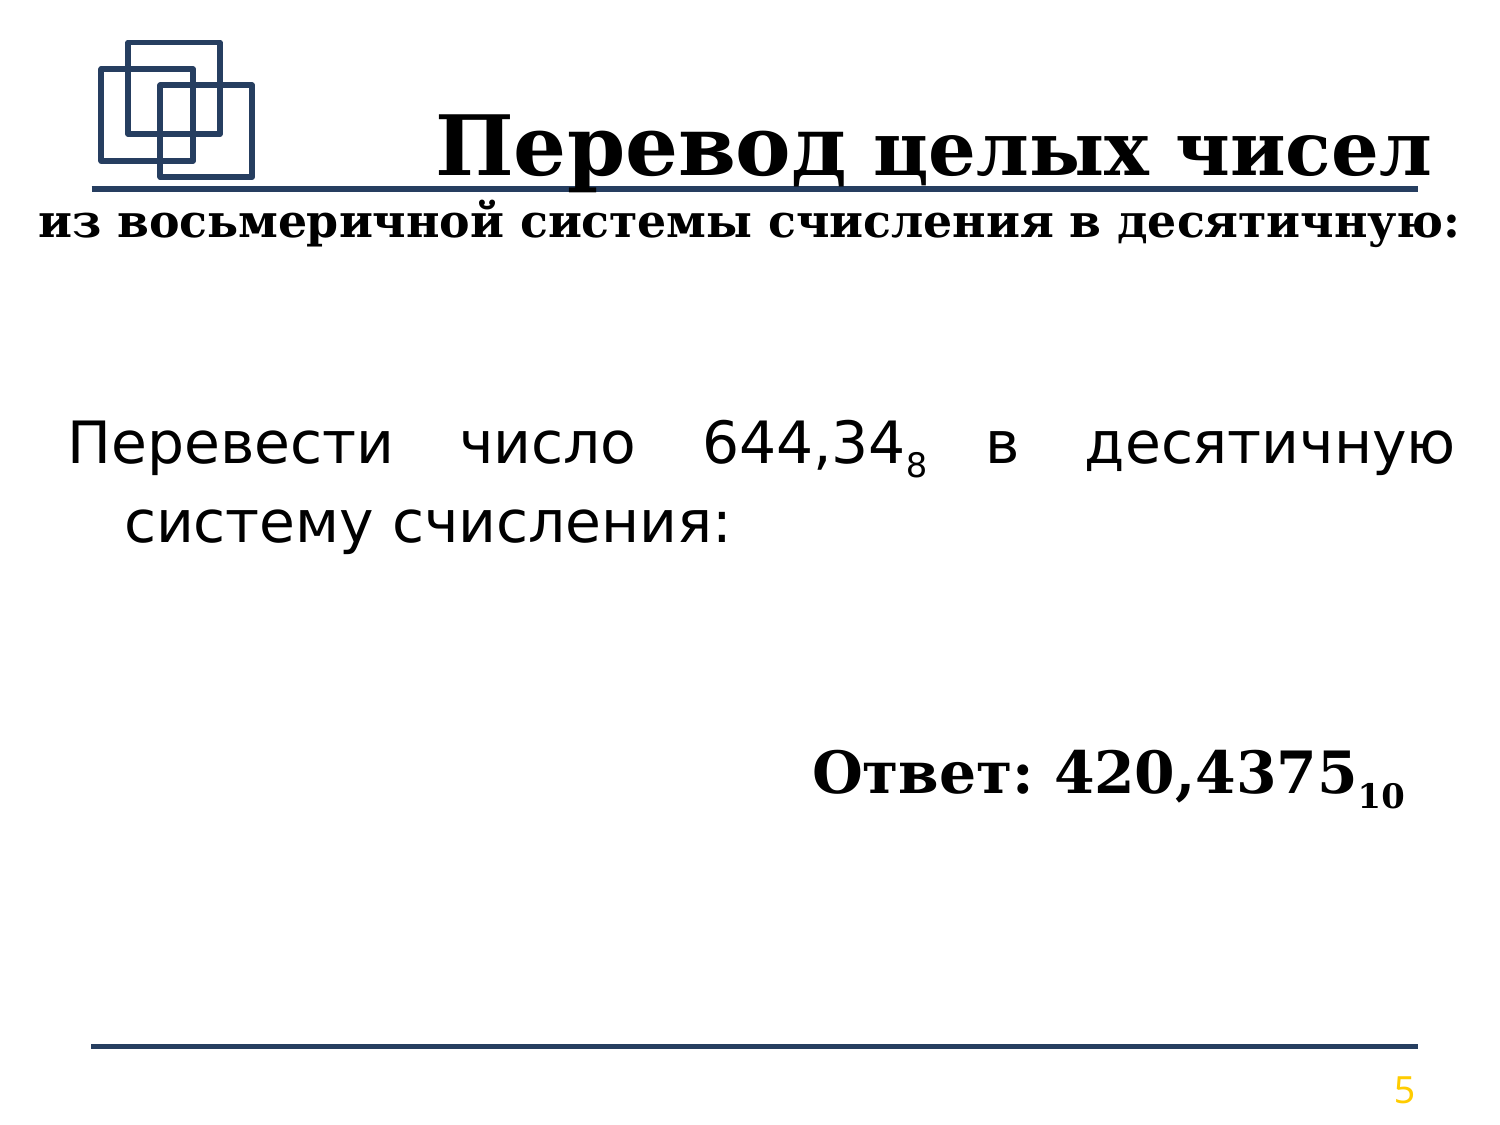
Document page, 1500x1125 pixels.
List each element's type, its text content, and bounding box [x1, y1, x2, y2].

title Перевод целых чисел из восьмеричной системы счисления в десятичную: [0, 49, 1477, 290]
text_box Перевести число 644,348 в десятичную систему счисления: [53, 397, 1471, 728]
text_box Ответ: 420,437510 [797, 727, 1447, 823]
